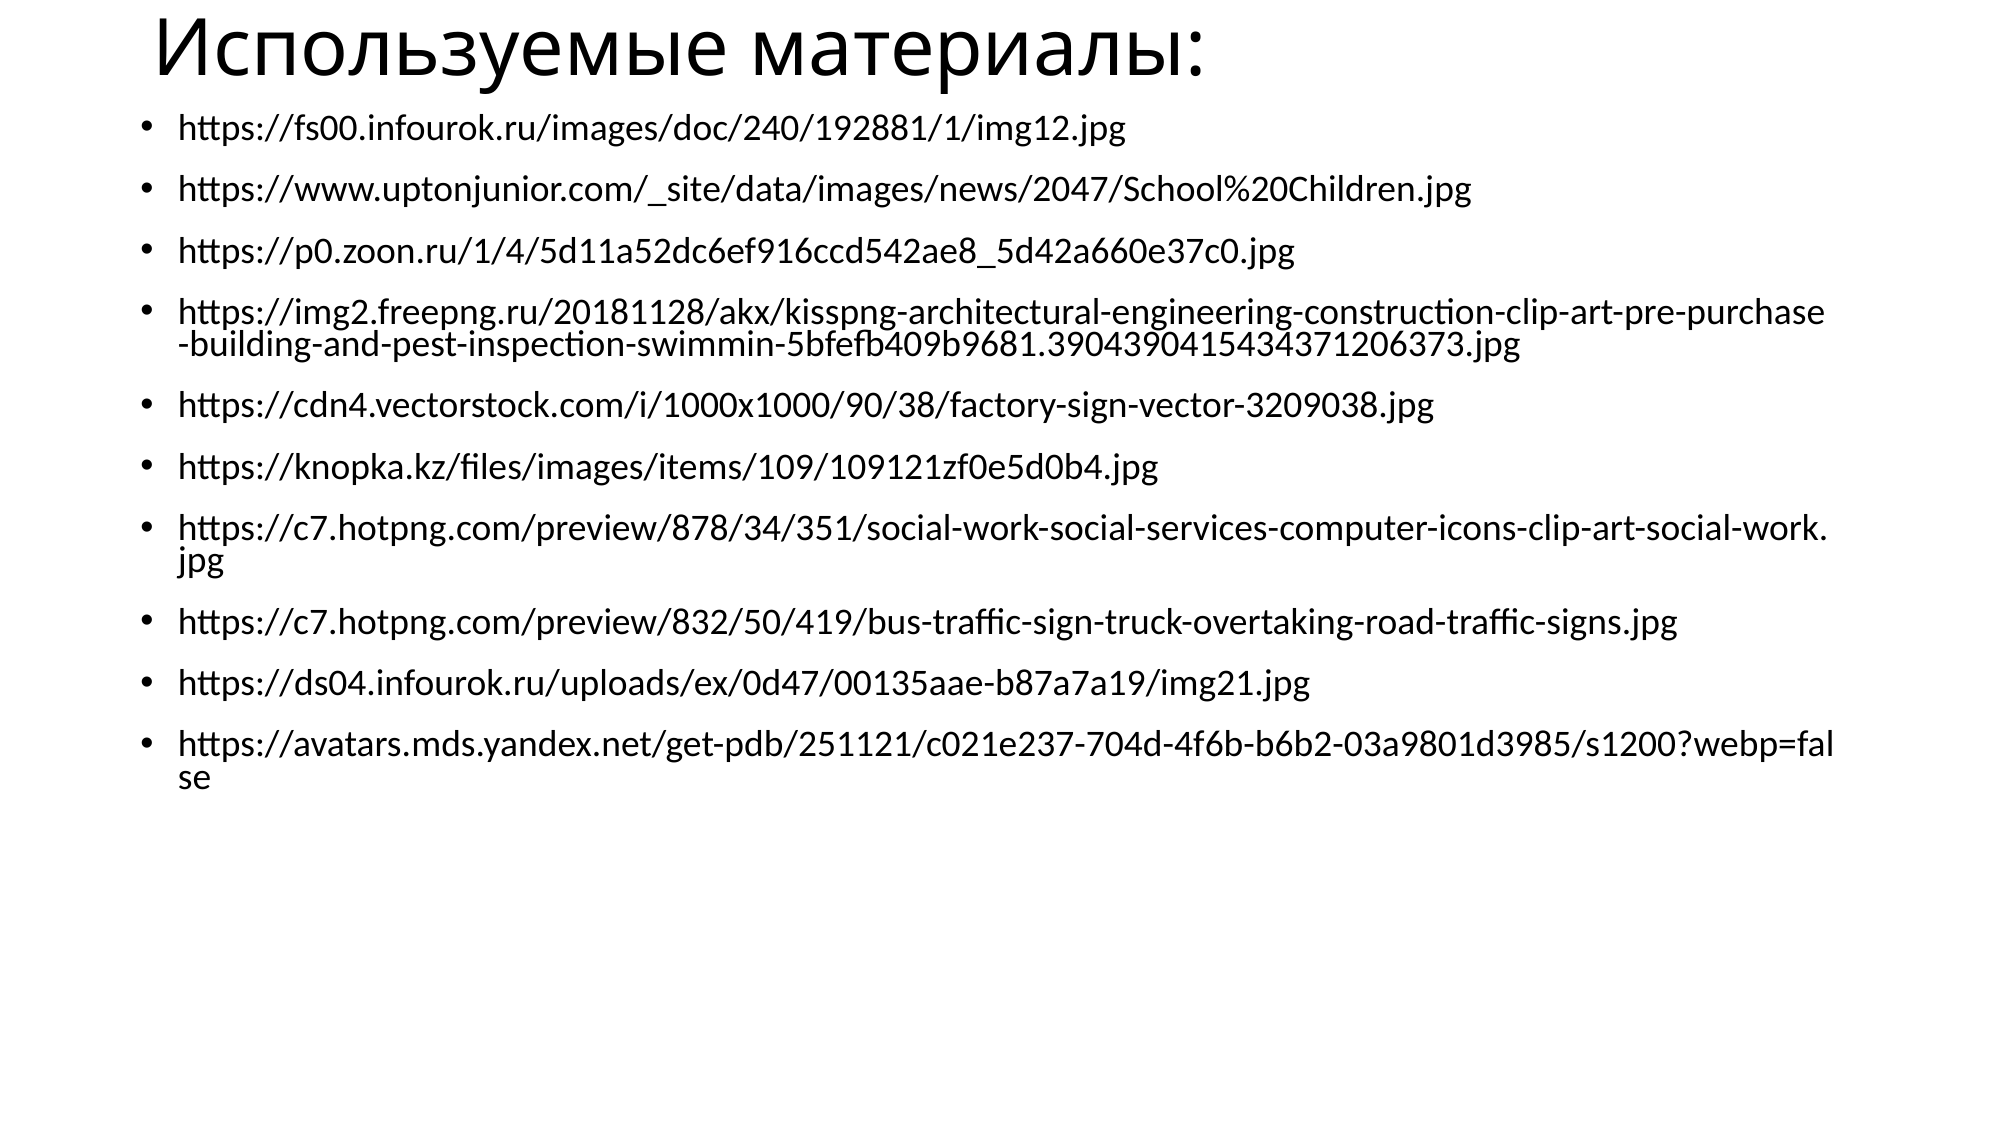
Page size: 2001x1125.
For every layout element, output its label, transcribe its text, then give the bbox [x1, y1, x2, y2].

title Используемые материалы: [137, 0, 1863, 101]
list https://fs00.infourok.ru/images/doc/240/192881/1/img12.jpg https://www.uptonjunior.com/_site/data/images/news/2047/School%20Children.jpg https://p0.zoon.ru/1/4/5d11a52dc6ef916ccd542ae8_5d42a660e37c0.jpg https://img2.freepng.ru/20181128/akx/kisspng-architectural-engineering-construction-clip-art-pre-purchase-building-and-pest-inspection-swimmin-5bfefb409b9681.3904390415434371206373.jpg https://cdn4.vectorstock.com/i/1000x1000/90/38/factory-sign-vector-3209038.jpg https://knopka.kz/files/images/items/109/109121zf0e5d0b4.jpg https://c7.hotpng.com/preview/878/34/351/social-work-social-services-computer-icons-clip-art-social-work.jpg https://c7.hotpng.com/preview/832/50/419/bus-traffic-sign-truck-overtaking-road-traffic-signs.jpg https://ds04.infourok.ru/uploads/ex/0d47/00135aae-b87a7a19/img21.jpg https://avatars.mds.yandex.net/get-pdb/251121/c021e237-704d-4f6b-b6b2-03a9801d3985/s1200?webp=false [125, 100, 1851, 860]
